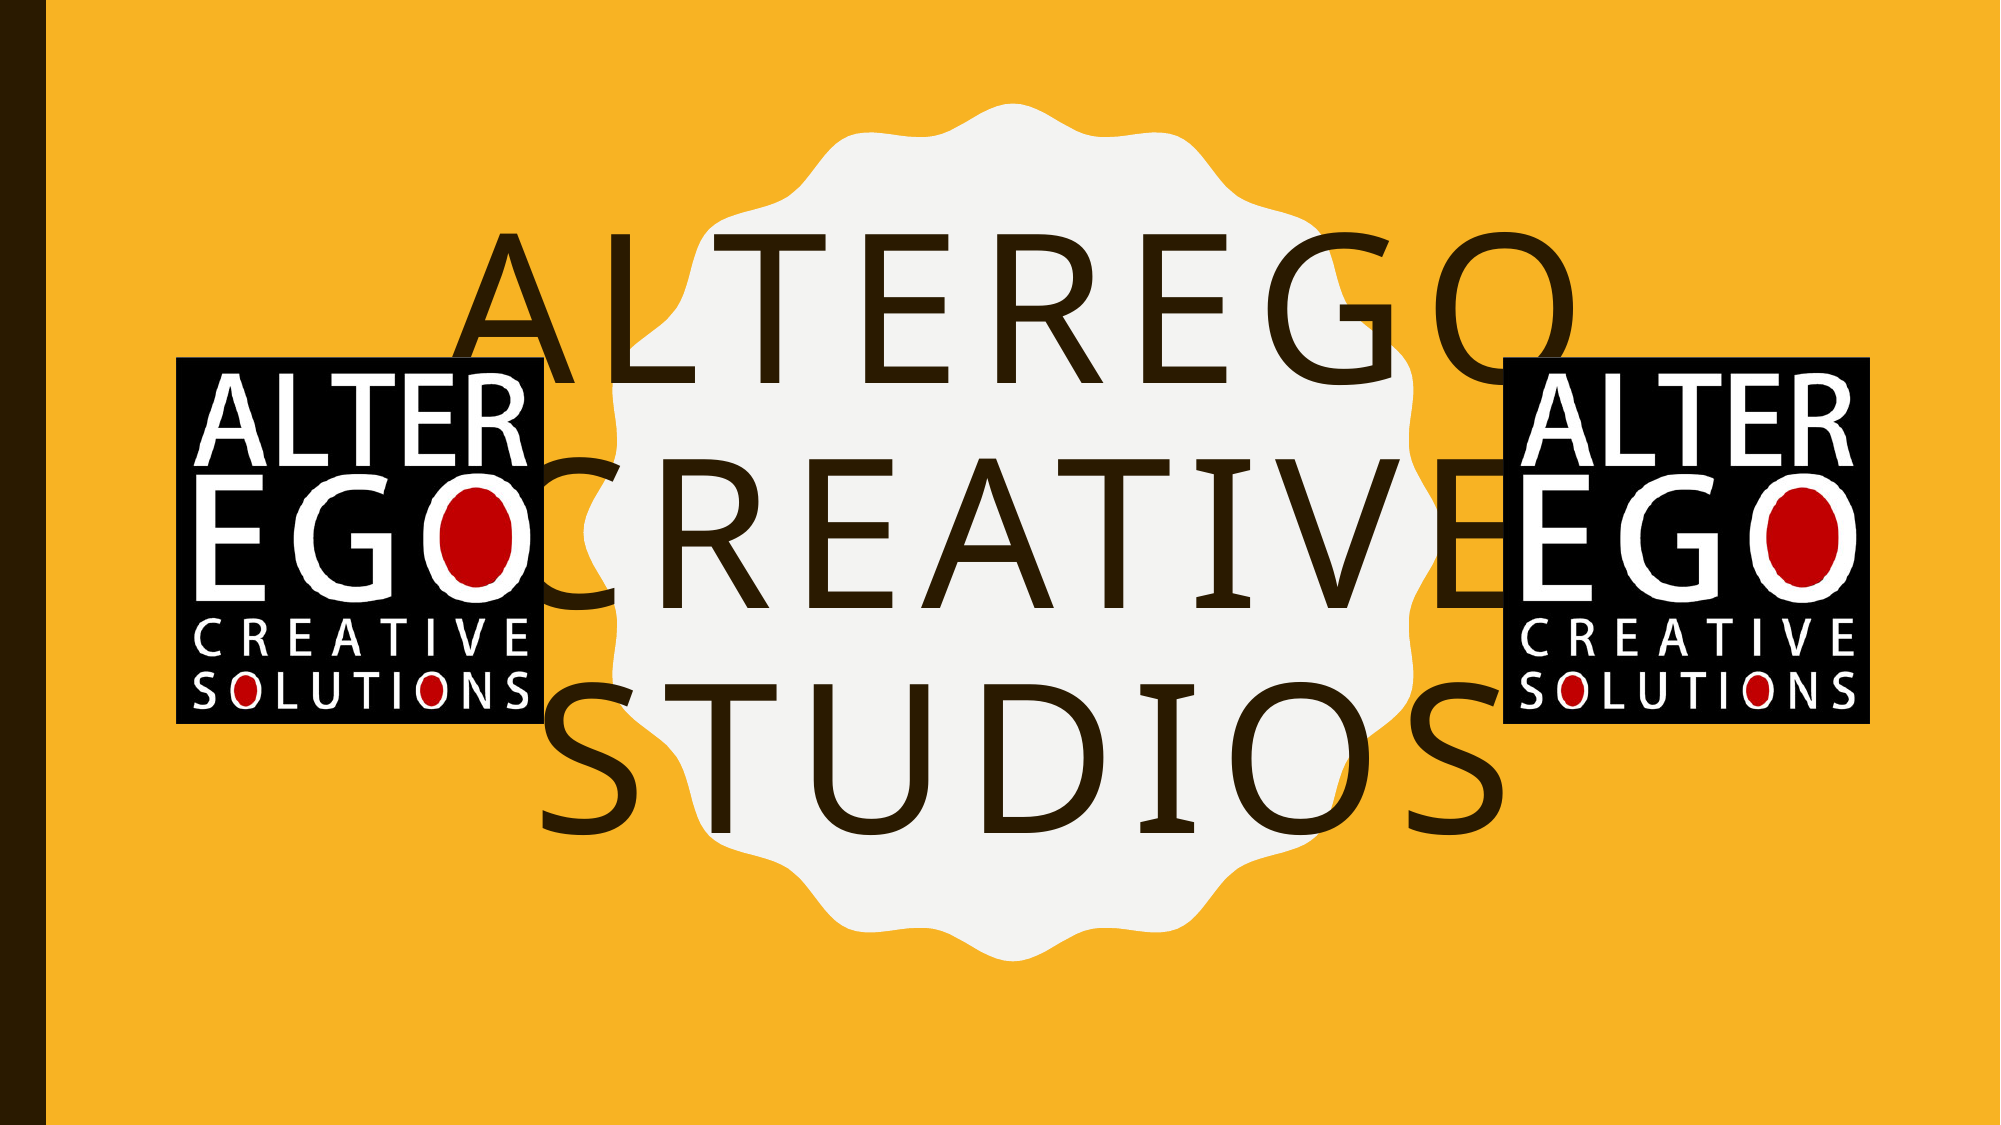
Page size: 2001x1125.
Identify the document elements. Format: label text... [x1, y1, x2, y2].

picture [1503, 357, 1870, 724]
title Alterego creative studios [176, 180, 1870, 902]
picture [176, 357, 544, 724]
